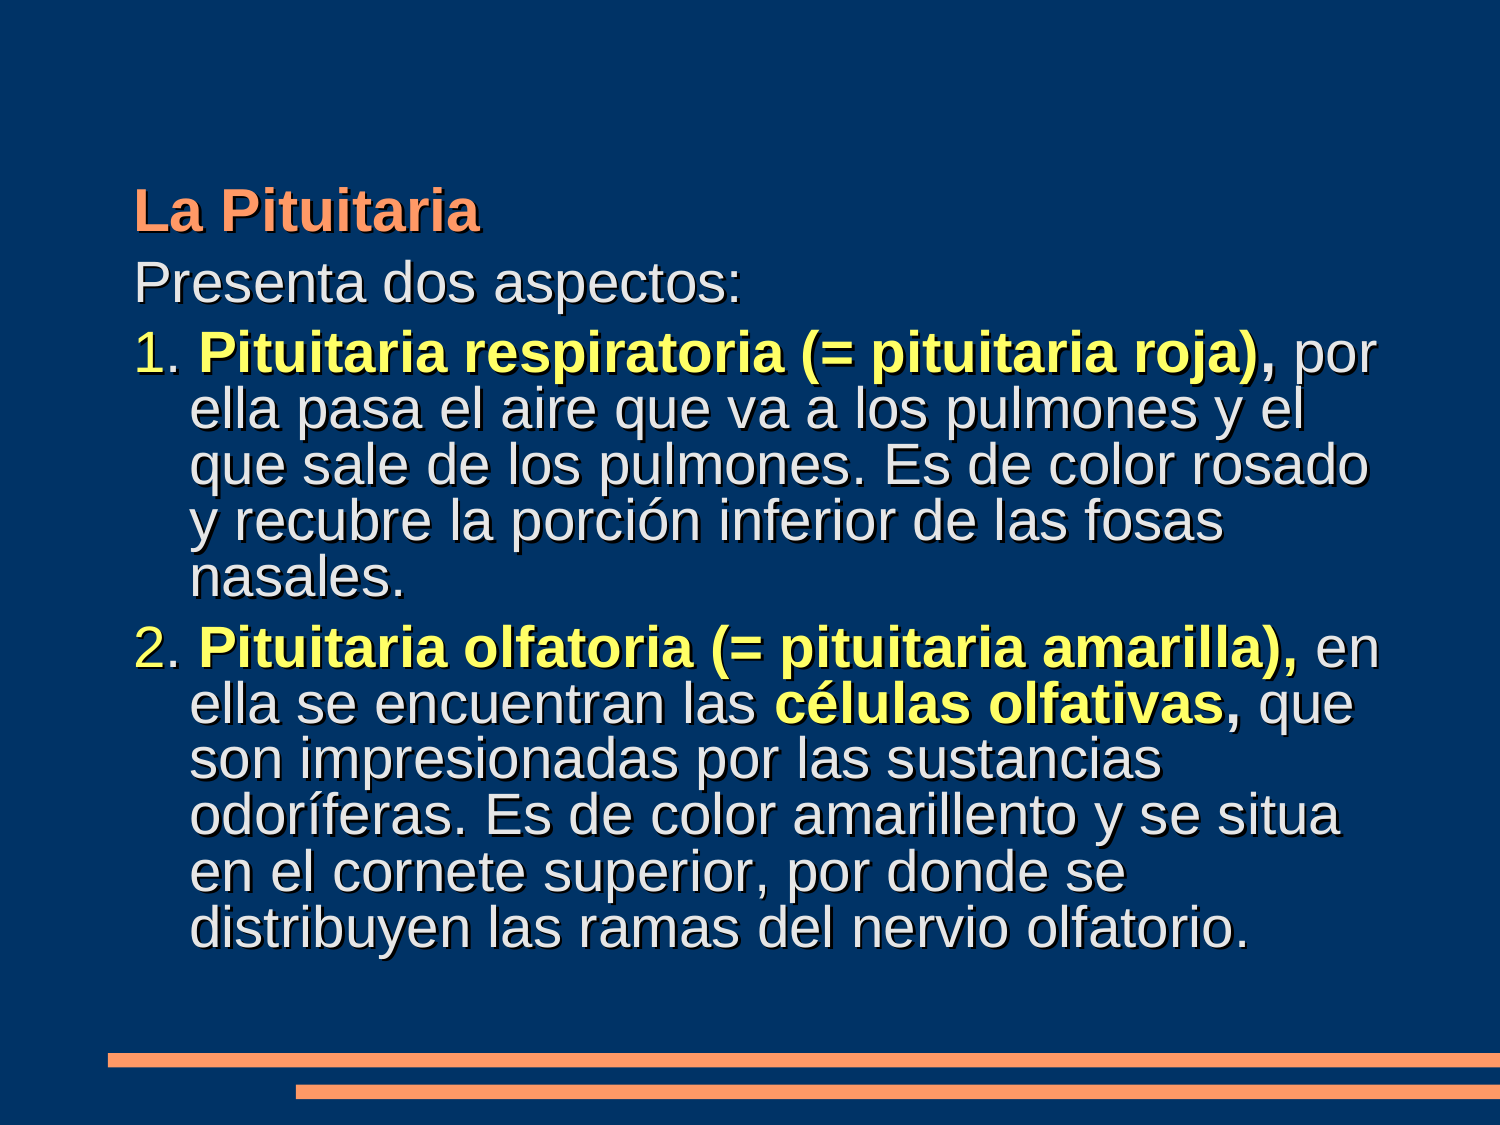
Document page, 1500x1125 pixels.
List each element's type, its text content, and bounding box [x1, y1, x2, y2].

list La Pituitaria Presenta dos aspectos: 1. Pituitaria respiratoria (= pituitaria roja), por ella pasa el aire que va a los pulmones y el que sale de los pulmones. Es de color rosado y recubre la porción inferior de las fosas nasales. 2. Pituitaria olfatoria (= pituitaria amarilla), en ella se encuentran las células olfativas, que son impresionadas por las sustancias odoríferas. Es de color amarillento y se situa en el cornete superior, por donde se distribuyen las ramas del nervio olfatorio. [118, 177, 1424, 966]
